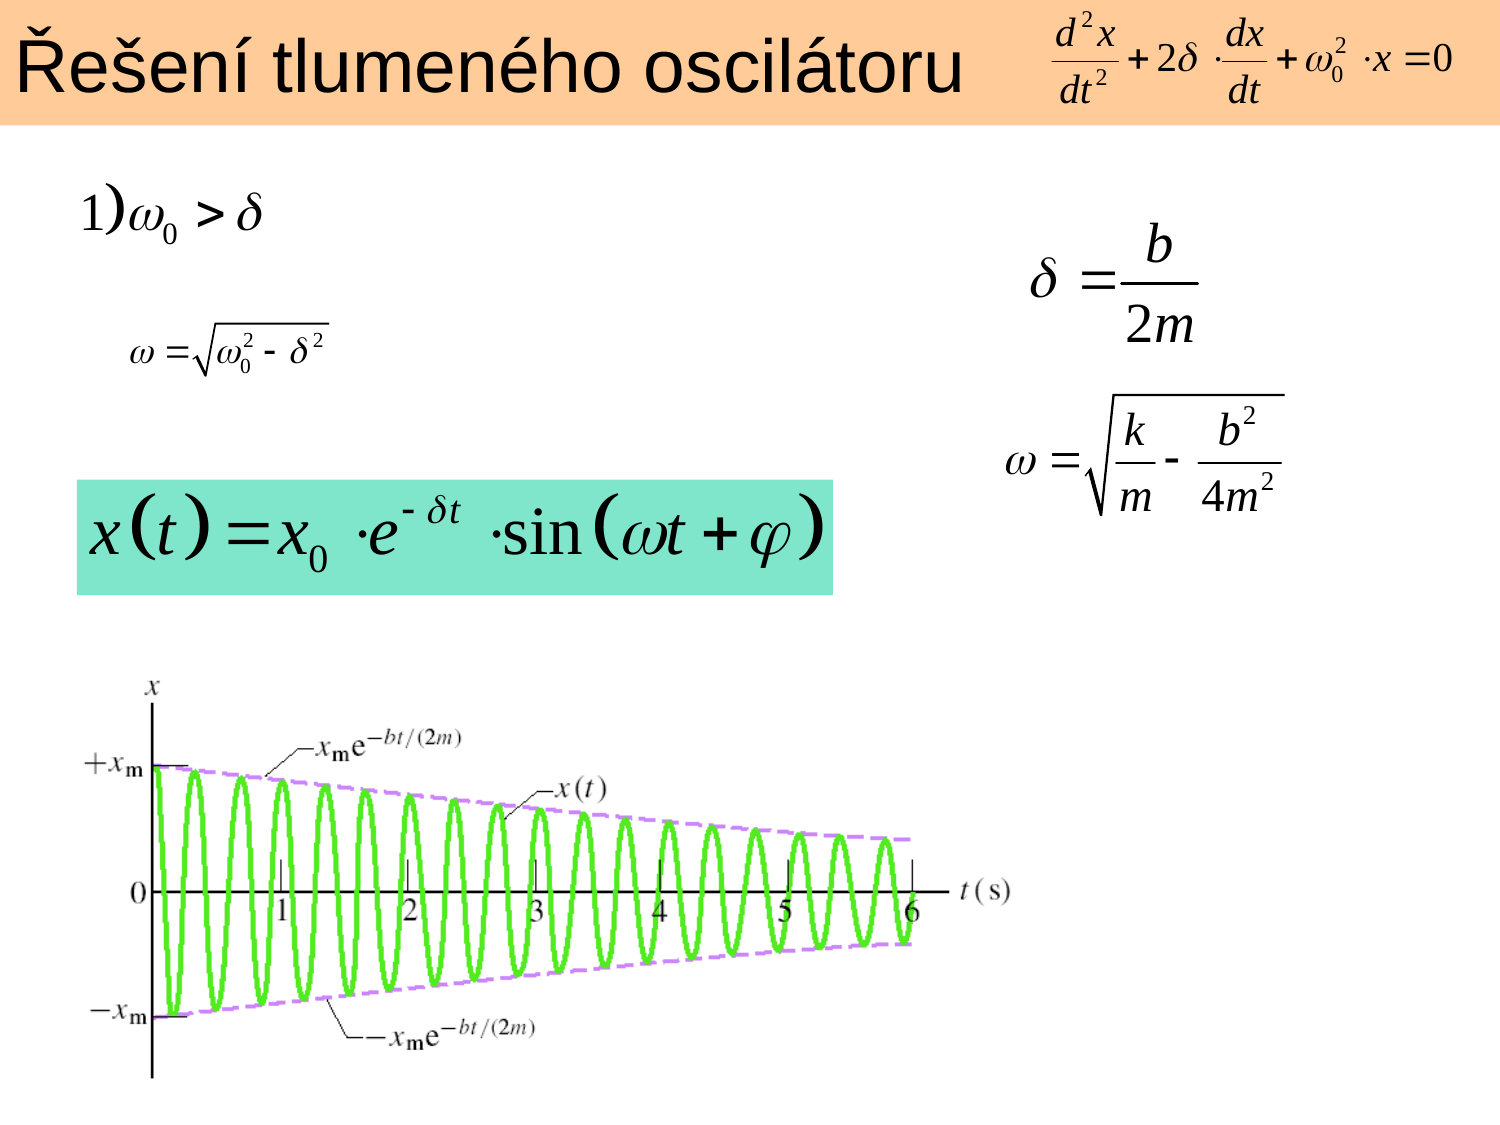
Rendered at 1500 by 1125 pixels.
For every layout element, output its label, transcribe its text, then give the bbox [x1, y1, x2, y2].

chart [123, 314, 337, 386]
chart [76, 172, 278, 262]
chart [1045, 0, 1459, 113]
picture [76, 668, 1027, 1085]
chart [1021, 208, 1211, 355]
chart [998, 385, 1294, 526]
text_box Řešení tlumeného oscilátoru [0, 0, 1500, 126]
chart [76, 479, 833, 596]
